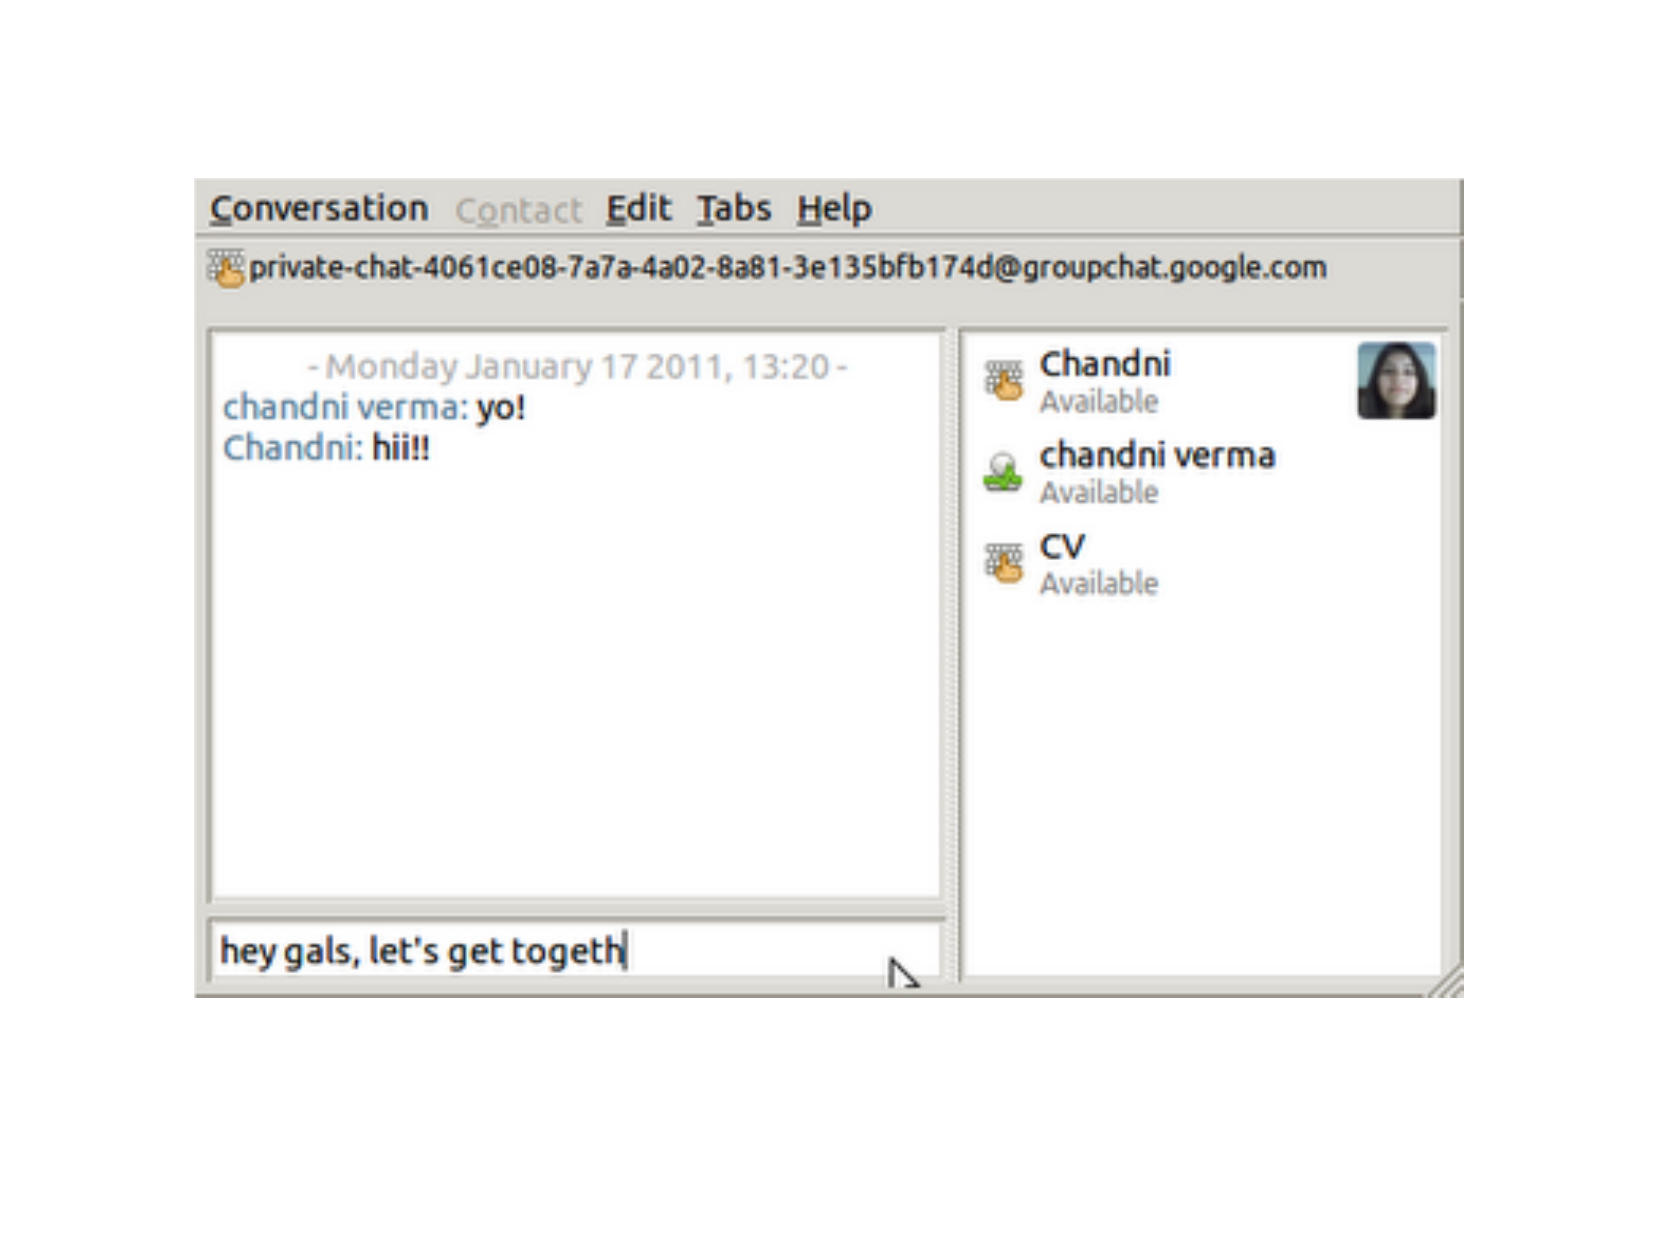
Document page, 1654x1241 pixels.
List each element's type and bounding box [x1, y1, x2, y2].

picture [194, 178, 1464, 998]
